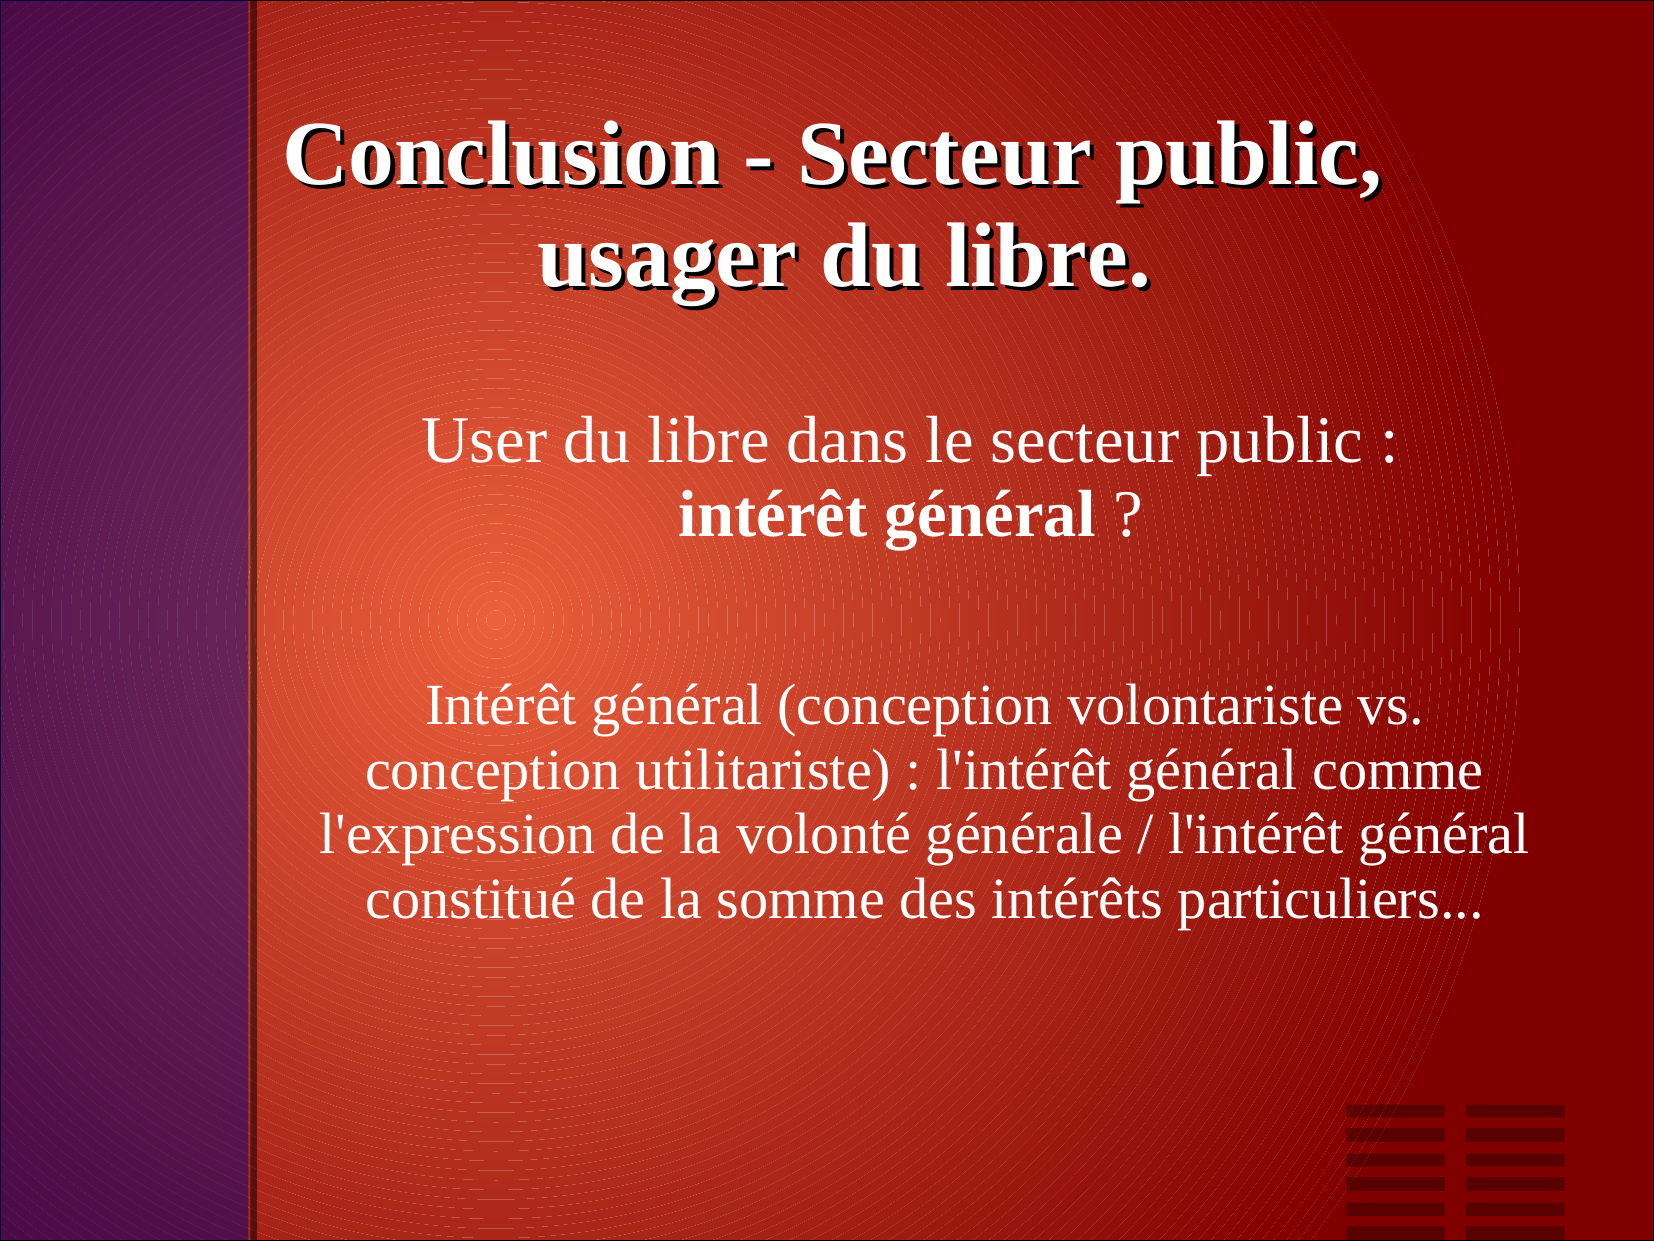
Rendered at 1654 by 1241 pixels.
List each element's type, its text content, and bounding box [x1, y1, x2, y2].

text_box Intérêt général (conception volontariste vs. conception utilitariste) : l'intérêt général comme l'expression de la volonté générale / l'intérêt général constitué de la somme des intérêts particuliers... [297, 672, 1552, 1180]
title Conclusion - Secteur public, usager du libre. [138, 100, 1552, 308]
subtitle User du libre dans le secteur public : intérêt général ? [257, 402, 1529, 1070]
